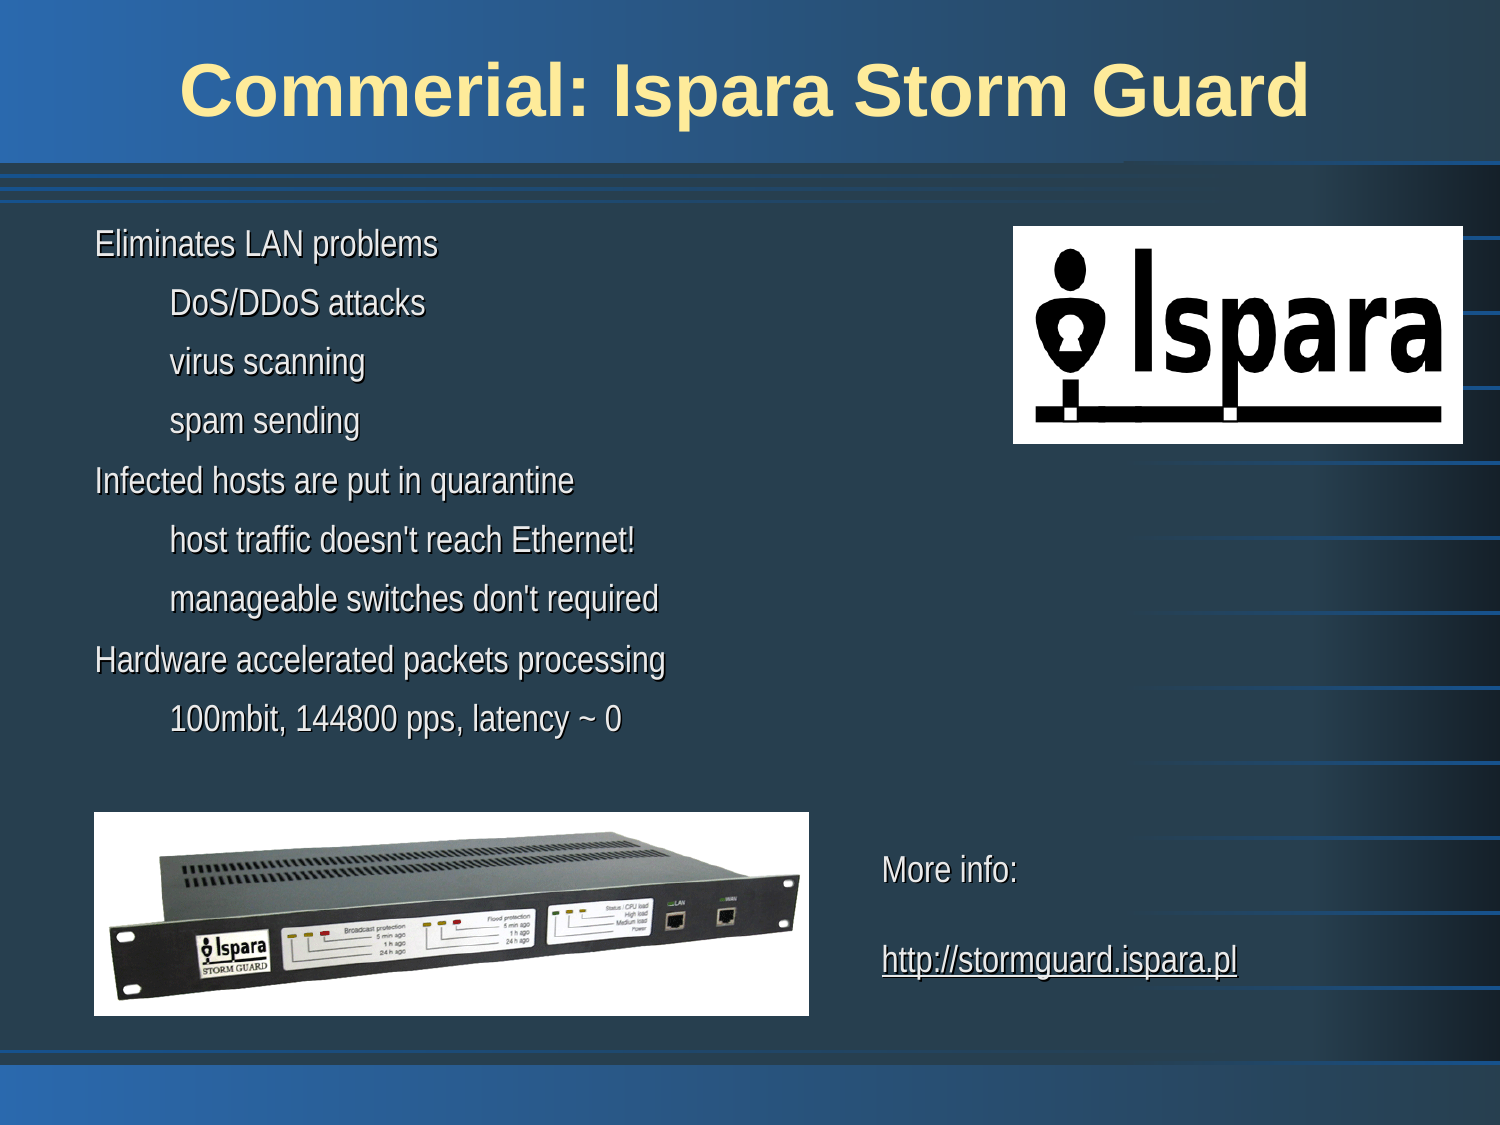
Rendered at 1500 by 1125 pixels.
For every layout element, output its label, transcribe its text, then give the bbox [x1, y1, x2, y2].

list Eliminates LAN problems DoS/DDoS attacks virus scanning spam sending Infected hosts are put in quarantine host traffic doesn't reach Ethernet! manageable switches don't required Hardware accelerated packets processing 100mbit, 144800 pps, latency ~ 0 [94, 220, 1111, 744]
picture [1013, 226, 1463, 444]
picture [94, 812, 809, 1016]
title Commerial: Ispara Storm Guard [83, 24, 1409, 151]
text_box More info: http://stormguard.ispara.pl [881, 845, 1380, 980]
